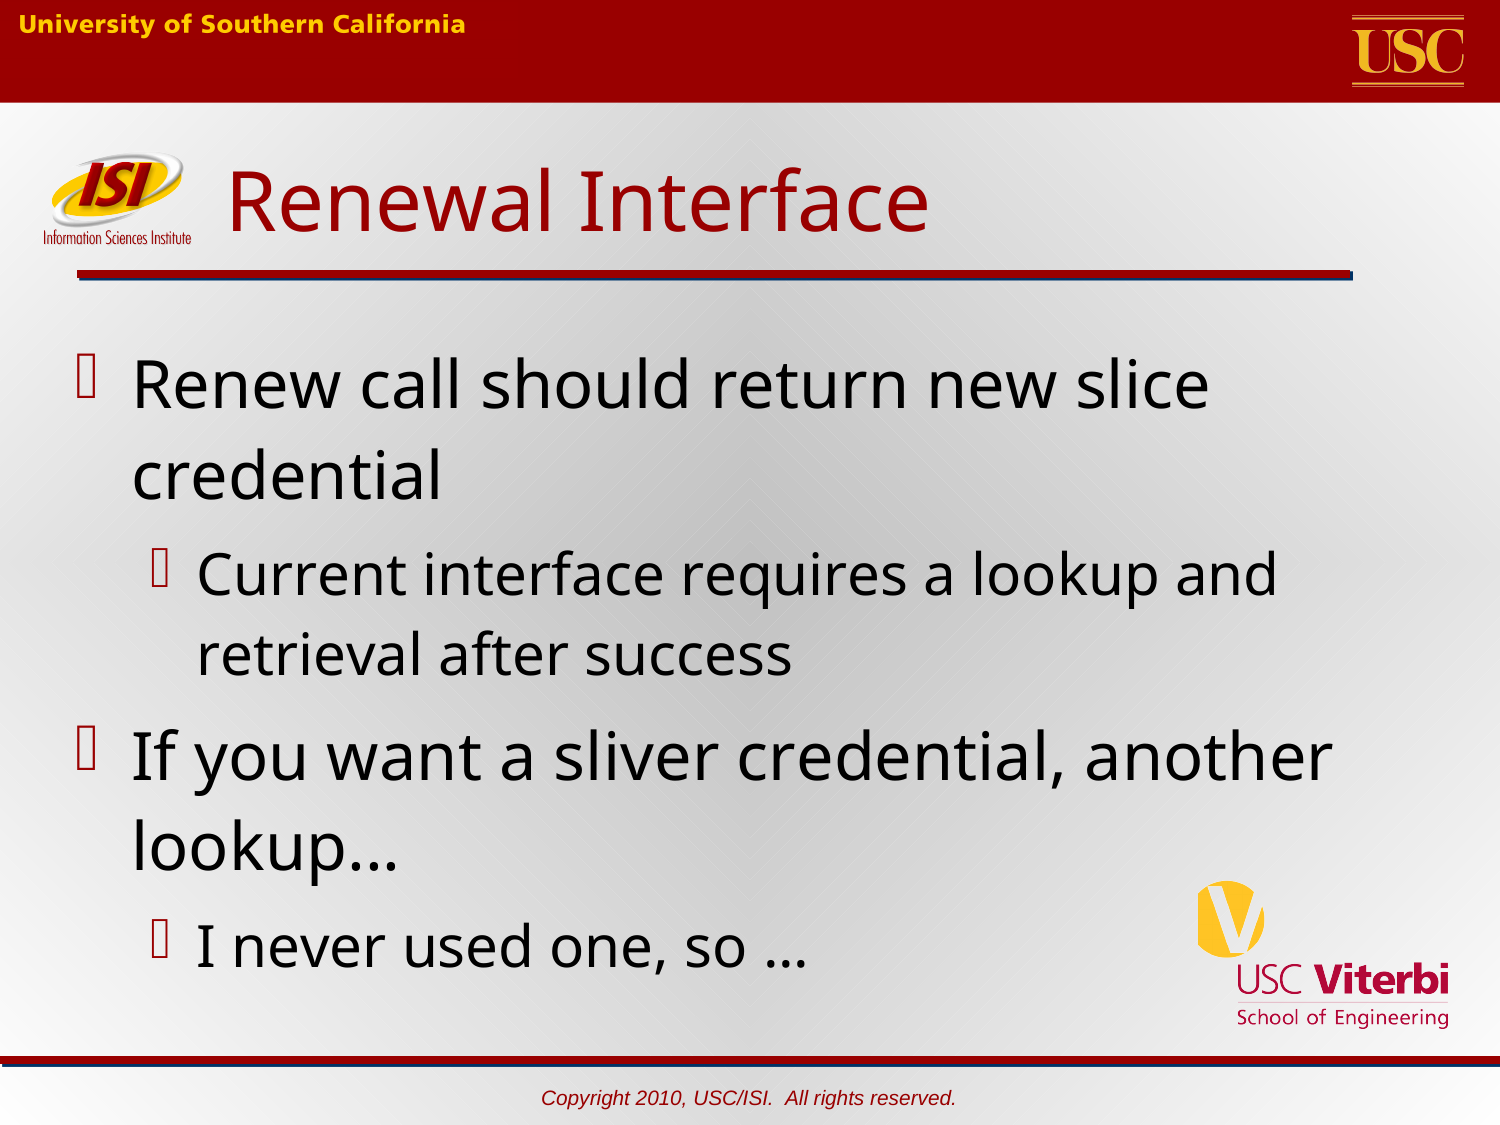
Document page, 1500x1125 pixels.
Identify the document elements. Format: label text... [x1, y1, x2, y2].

picture [1352, 15, 1464, 87]
list Renew call should return new slice credential Current interface requires a lookup and retrieval after success If you want a sliver credential, another lookup... I never used one, so ... [75, 337, 1425, 961]
picture [1198, 880, 1448, 1029]
picture [0, 1, 518, 78]
picture [37, 149, 197, 250]
title Renewal Interface [225, 144, 1463, 256]
